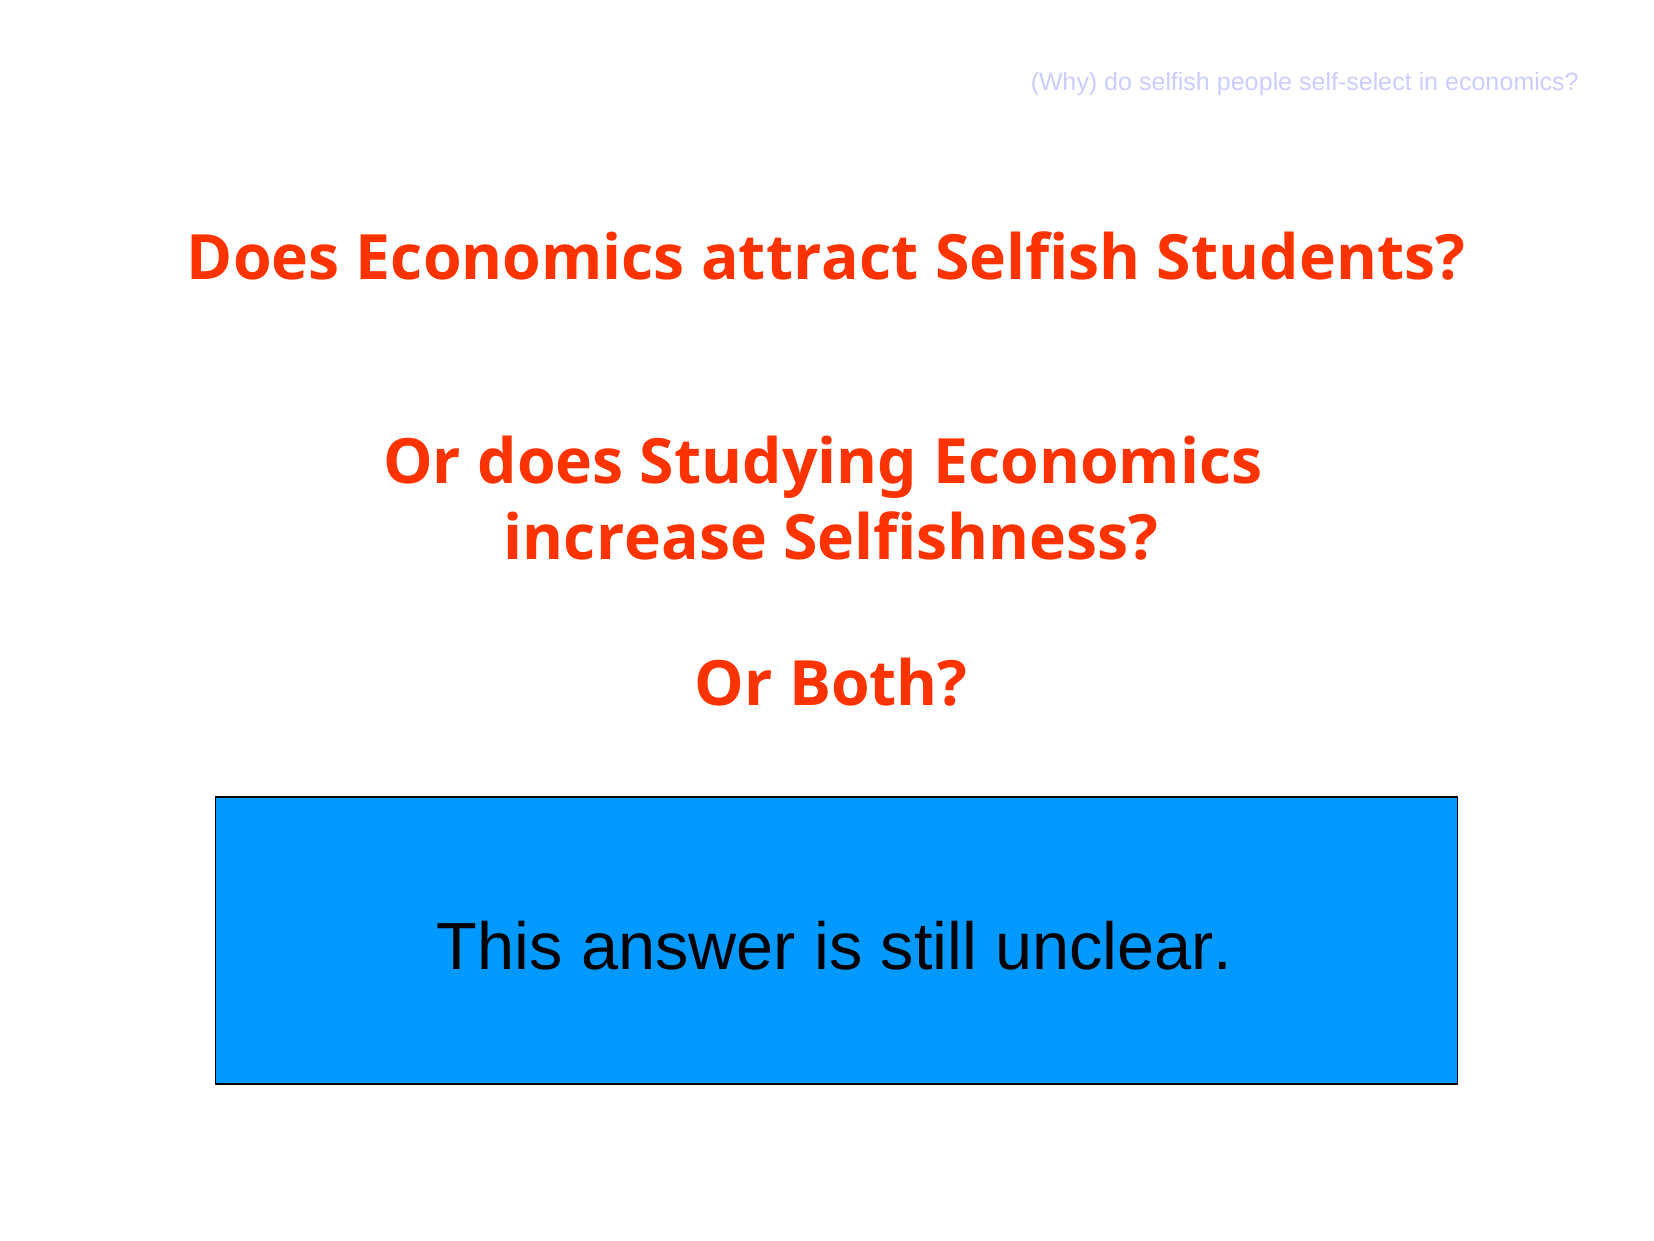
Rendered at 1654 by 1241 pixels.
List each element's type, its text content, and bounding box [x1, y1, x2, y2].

text_box Does Economics attract Selfish Students? [29, 64, 1624, 520]
text_box [215, 797, 1458, 1084]
text_box Or does Studying Economics increase Selfishness? [308, 411, 1355, 733]
text_box Or Both? [662, 558, 1001, 727]
text_box (Why) do selfish people self-select in economics? [939, 59, 1595, 103]
text_box This answer is still unclear. [235, 898, 1435, 988]
